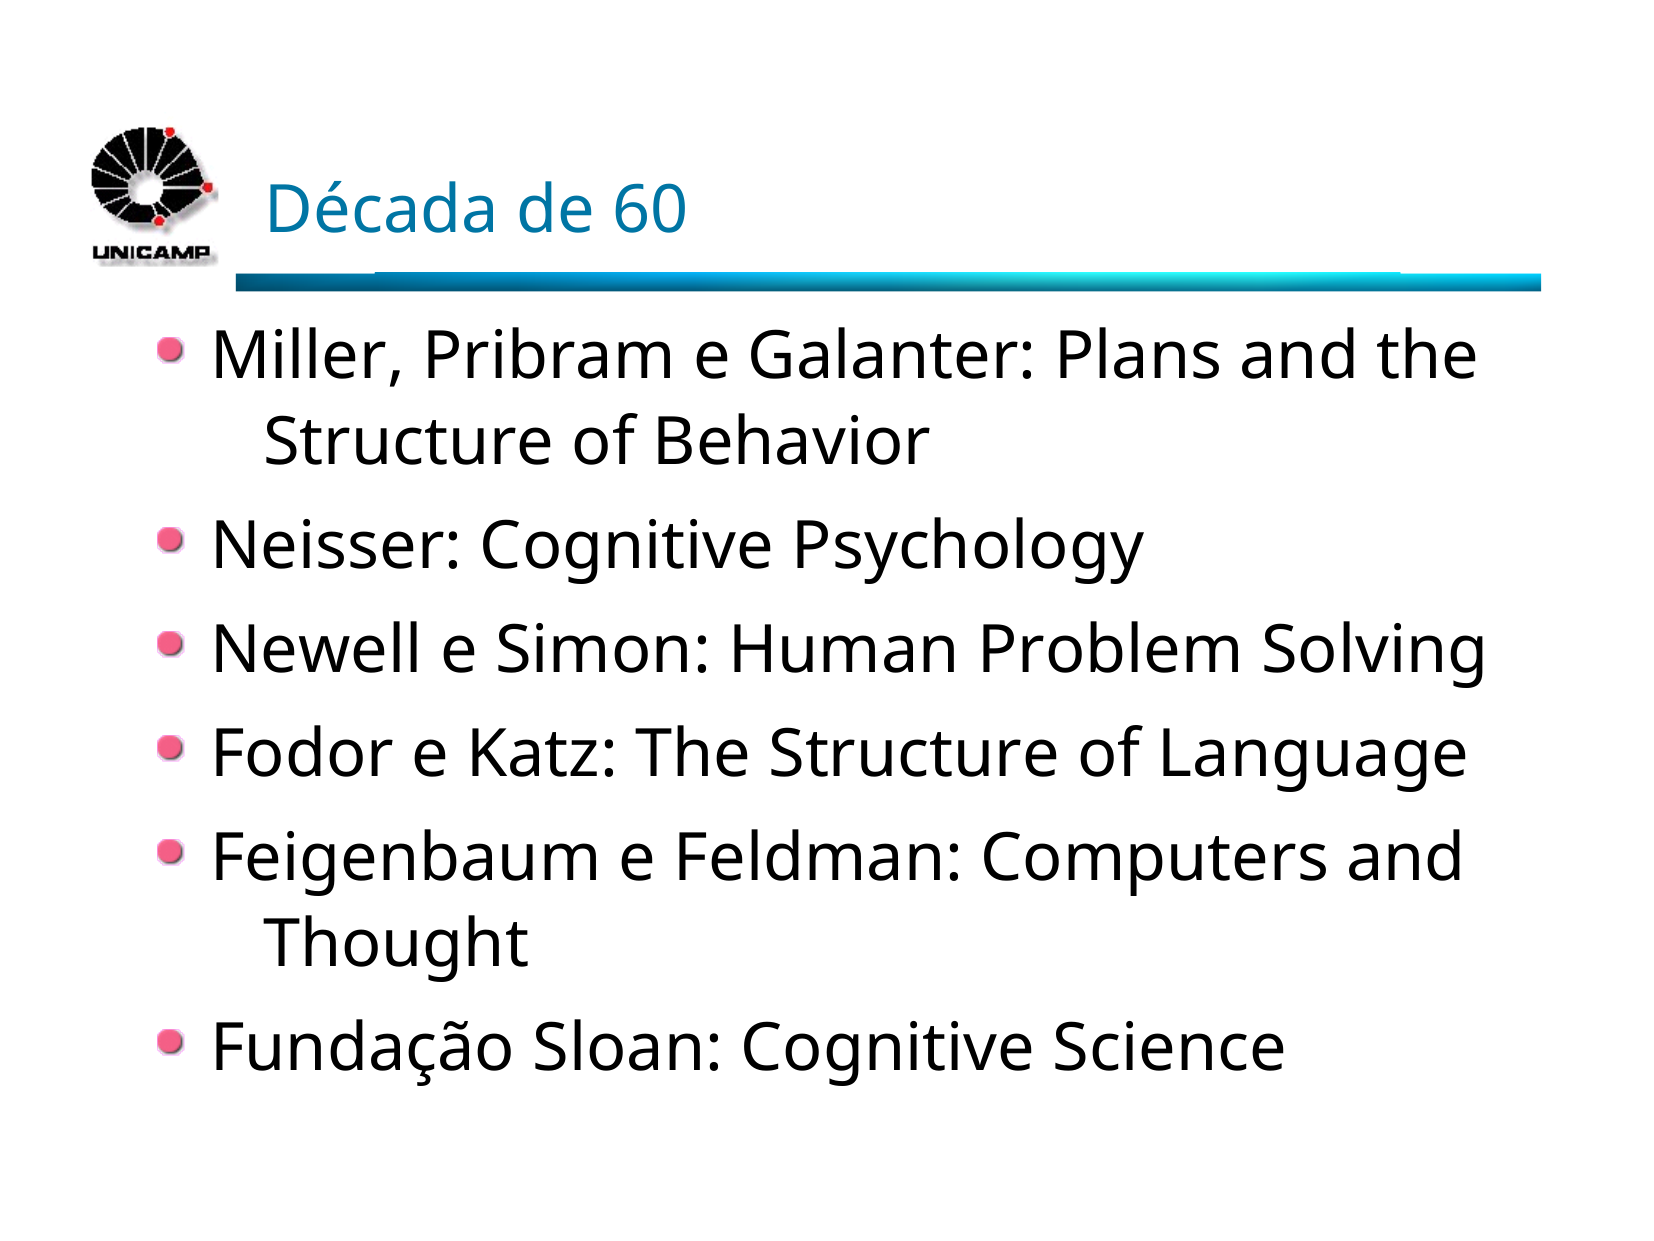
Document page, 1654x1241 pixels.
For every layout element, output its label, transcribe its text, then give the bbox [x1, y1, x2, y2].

title Década de 60 [264, 42, 1534, 250]
picture [125, 272, 1654, 295]
list Miller, Pribram e Galanter: Plans and the Structure of Behavior Neisser: Cognitive Psychology Newell e Simon: Human Problem Solving Fodor e Katz: The Structure of Language Feigenbaum e Feldman: Computers and Thought Fundação Sloan: Cognitive Science [121, 309, 1534, 1182]
